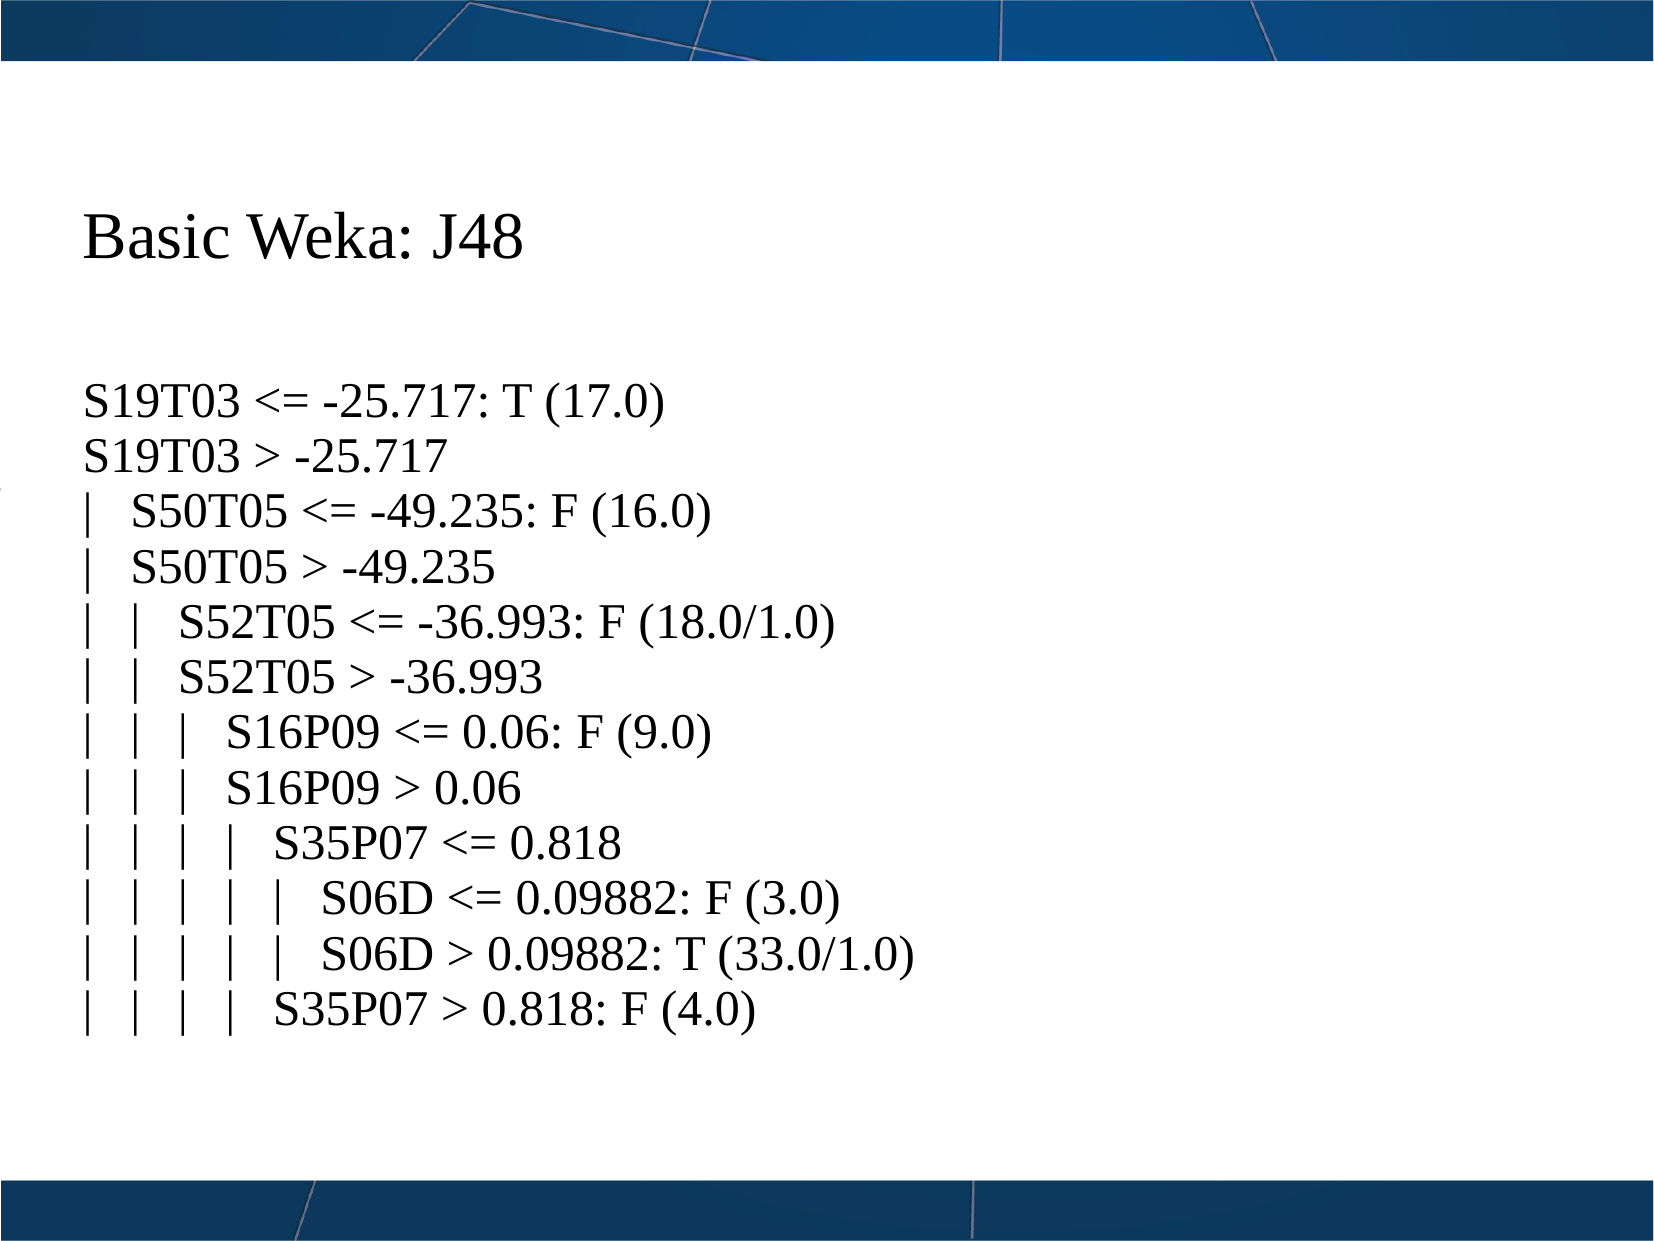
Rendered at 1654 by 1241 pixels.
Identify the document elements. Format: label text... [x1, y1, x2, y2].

title Basic Weka: J48 [82, 132, 1571, 340]
picture [0, 0, 1654, 1241]
list S19T03 <= -25.717: T (17.0) S19T03 > -25.717 | S50T05 <= -49.235: F (16.0) | S50T05 > -49.235 | | S52T05 <= -36.993: F (18.0/1.0) | | S52T05 > -36.993 | | | S16P09 <= 0.06: F (9.0) | | | S16P09 > 0.06 | | | | S35P07 <= 0.818 | | | | | S06D <= 0.09882: F (3.0) | | | | | S06D > 0.09882: T (33.0/1.0) | | | | S35P07 > 0.818: F (4.0) [82, 372, 1571, 1093]
